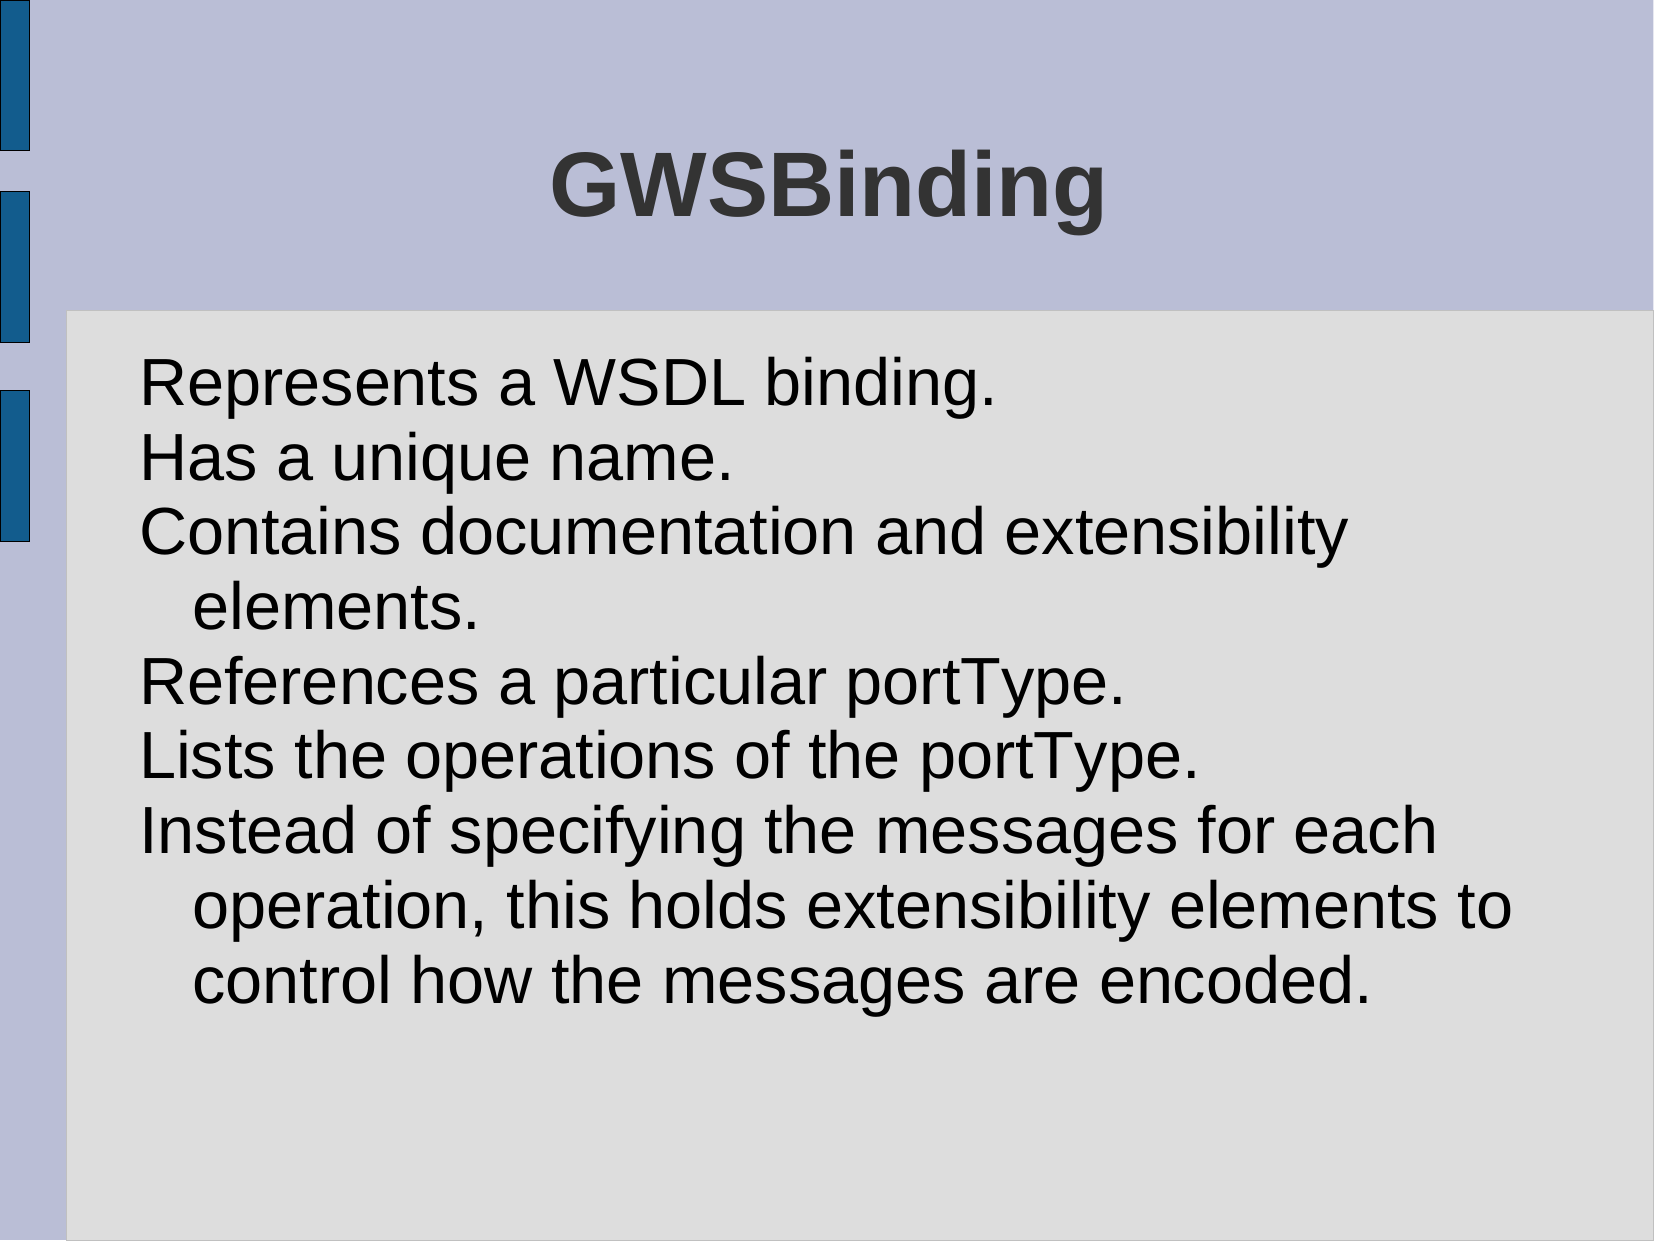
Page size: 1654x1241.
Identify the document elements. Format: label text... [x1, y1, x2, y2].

list Represents a WSDL binding. Has a unique name. Contains documentation and extensibility elements. References a particular portType. Lists the operations of the portType. Instead of specifying the messages for each operation, this holds extensibility elements to control how the messages are encoded. [121, 344, 1534, 1112]
title GWSBinding [123, 88, 1536, 281]
